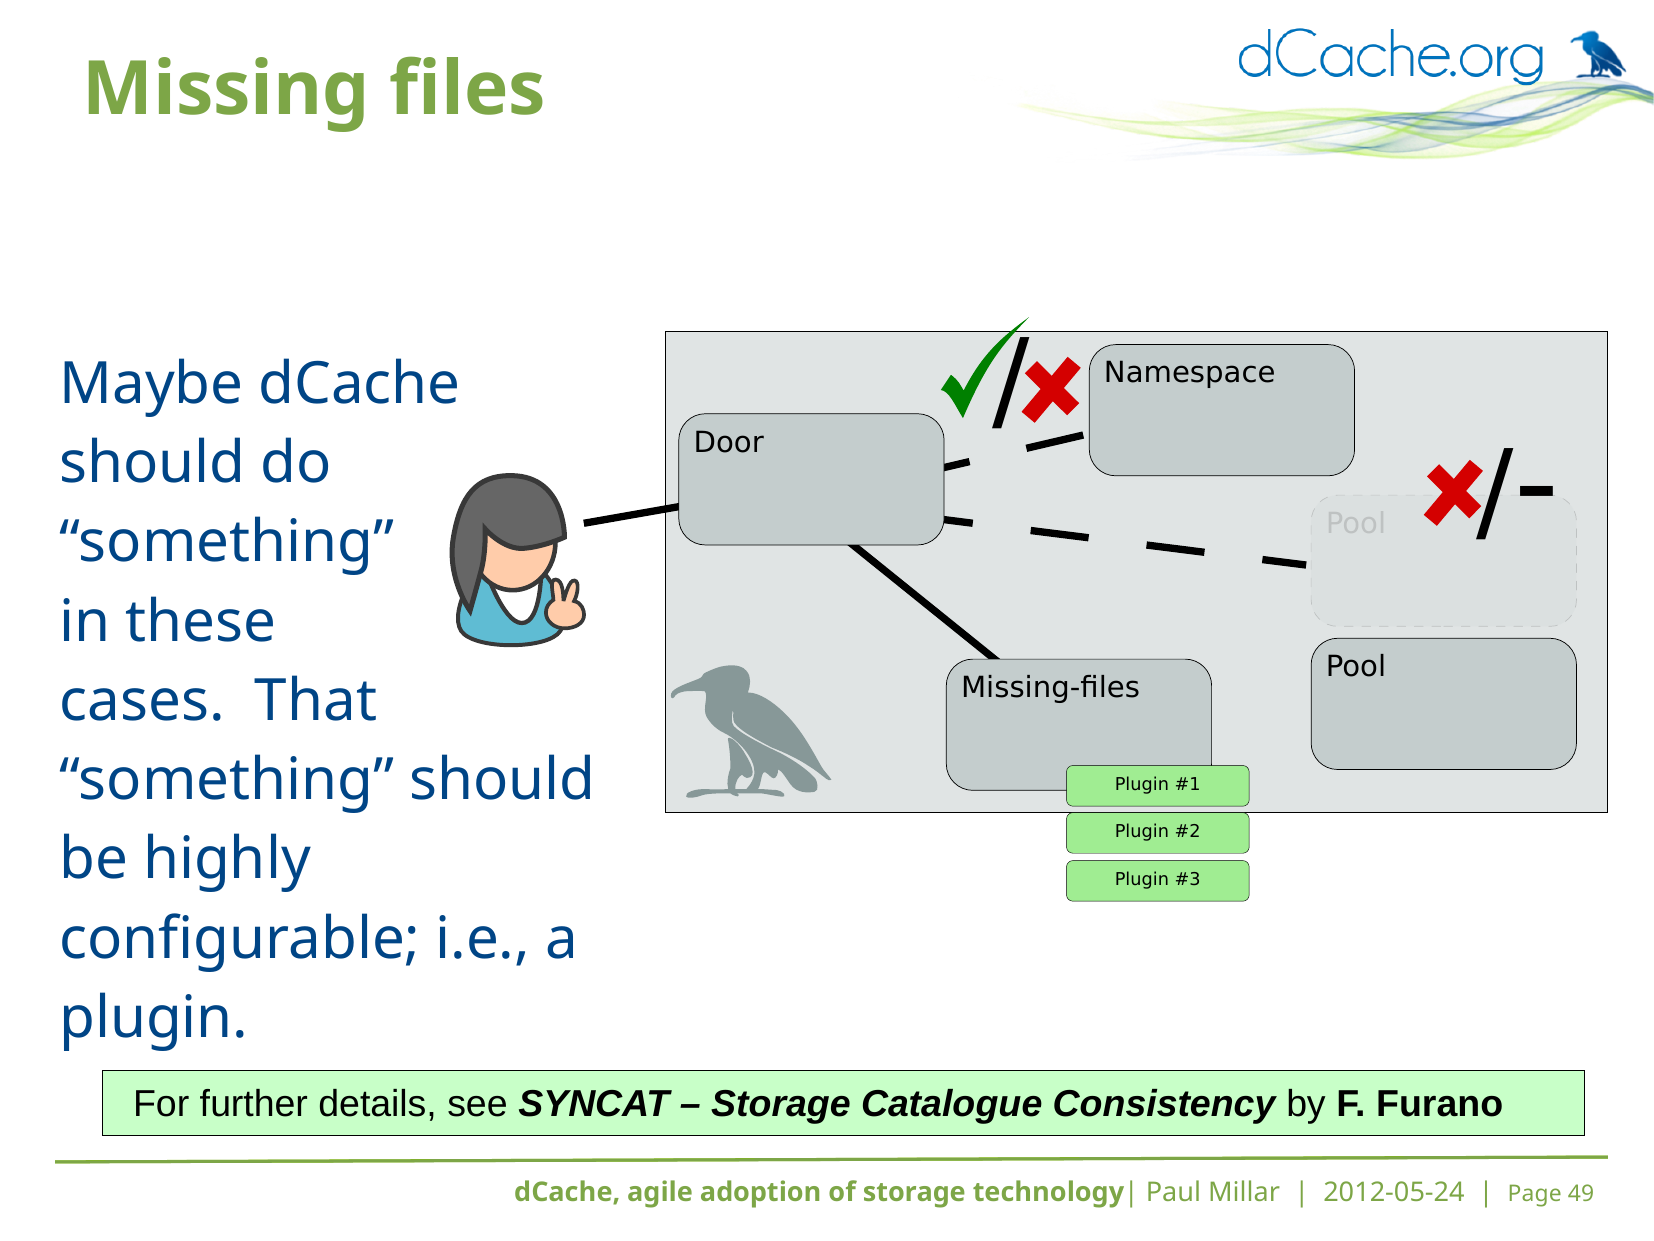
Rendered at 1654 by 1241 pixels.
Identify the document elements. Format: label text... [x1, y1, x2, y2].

title Missing files [82, 37, 1605, 134]
picture [449, 317, 1609, 902]
text_box [102, 1070, 1585, 1136]
text_box For further details, see SYNCAT – Storage Catalogue Consistency by F. Furano [118, 1074, 1570, 1132]
picture [956, 16, 1654, 169]
text_box Maybe dCache should do “something” in these cases. That “something” should be highly configurable; i.e., a plugin. [44, 333, 849, 993]
